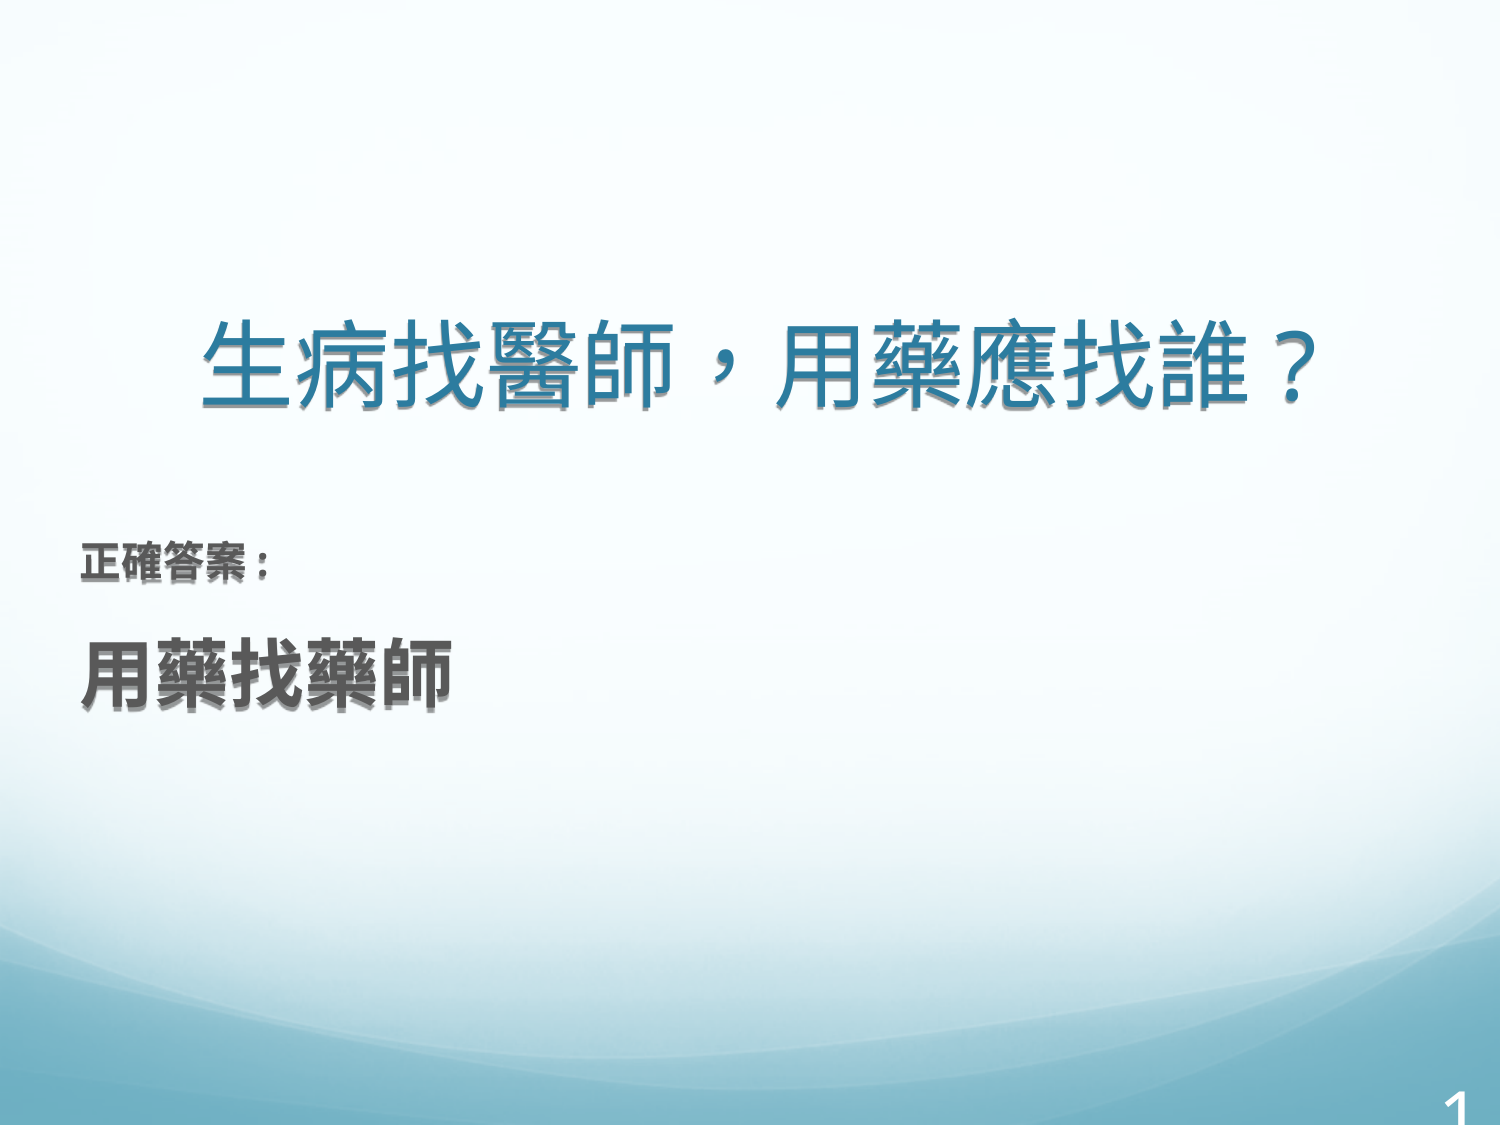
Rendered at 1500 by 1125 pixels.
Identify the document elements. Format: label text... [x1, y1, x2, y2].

title 生病找醫師，用藥應找誰? [135, 255, 1380, 427]
list 正確答案: 用藥找藥師 [64, 527, 1436, 1036]
text_box 19 [1423, 1062, 1471, 1123]
